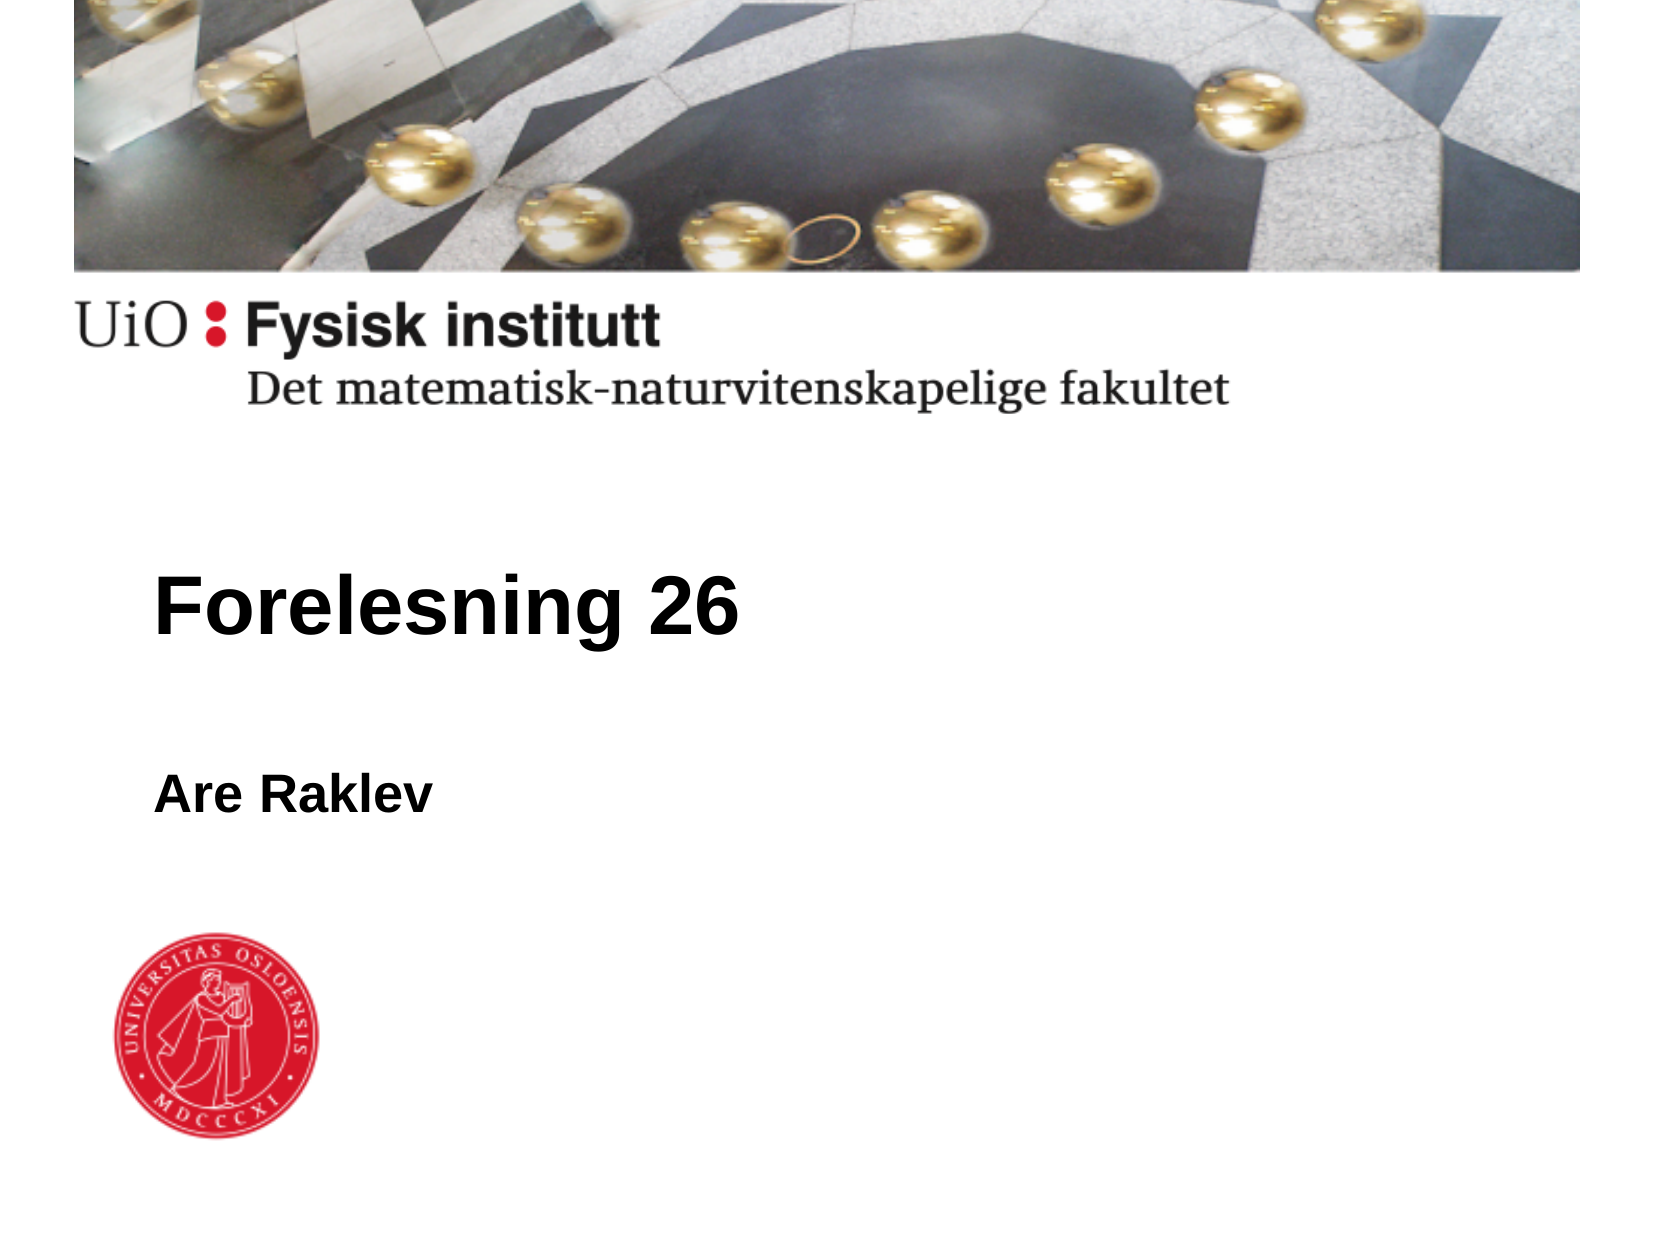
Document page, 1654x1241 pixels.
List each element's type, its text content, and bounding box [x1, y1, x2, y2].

picture [74, 0, 1580, 280]
subtitle Forelesning 26 [153, 545, 1418, 666]
picture [72, 292, 1238, 420]
title Are Raklev [153, 725, 1500, 862]
picture [109, 927, 326, 1147]
